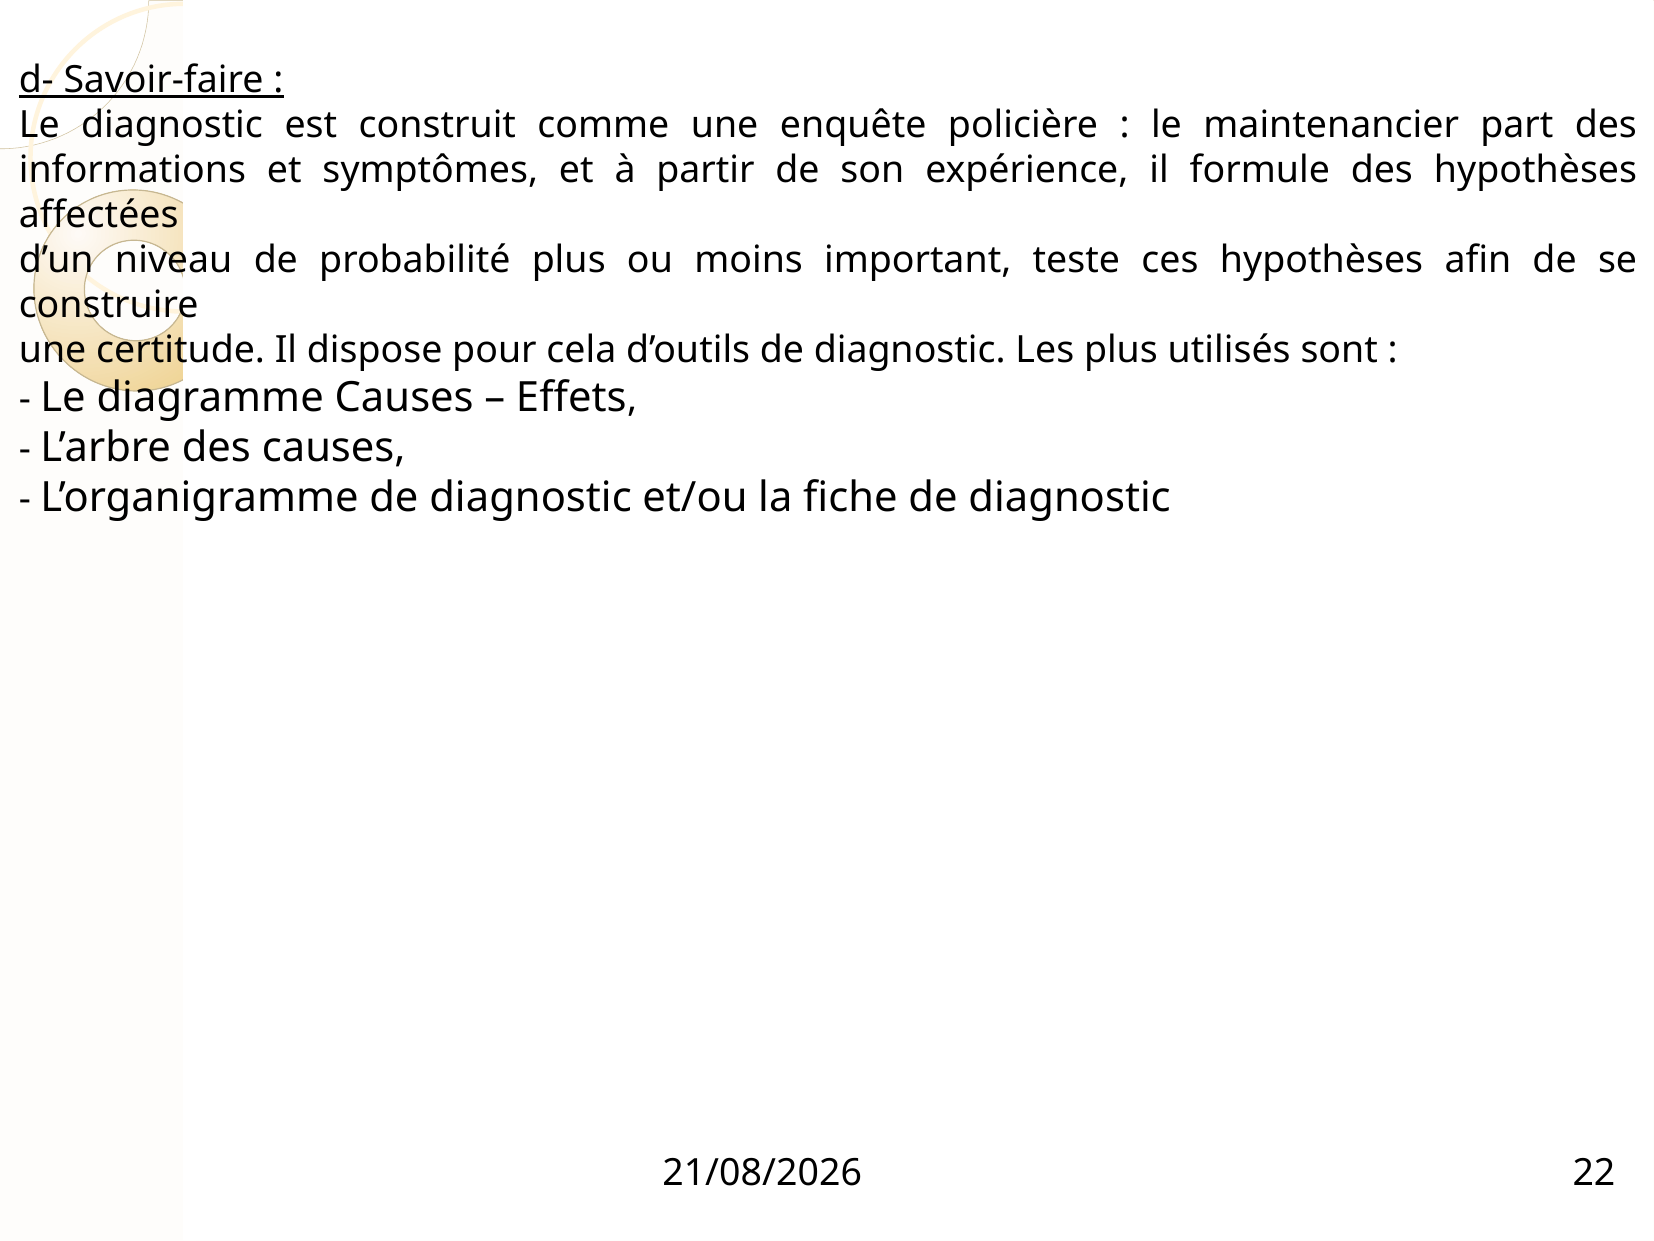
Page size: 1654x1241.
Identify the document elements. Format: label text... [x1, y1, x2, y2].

slide_number <numéro> [1557, 1140, 1641, 1227]
slide_number 02/07/2018 [647, 1140, 1034, 1227]
text_box d- Savoir-faire : Le diagnostic est construit comme une enquête policière : le maintenancier part des informations et symptômes, et à partir de son expérience, il formule des hypothèses affectées d’un niveau de probabilité plus ou moins important, teste ces hypothèses afin de se construire une certitude. Il dispose pour cela d’outils de diagnostic. Les plus utilisés sont : - Le diagramme Causes – Effets, - L’arbre des causes, - L’organigramme de diagnostic et/ou la fiche de diagnostic [4, 47, 1654, 528]
